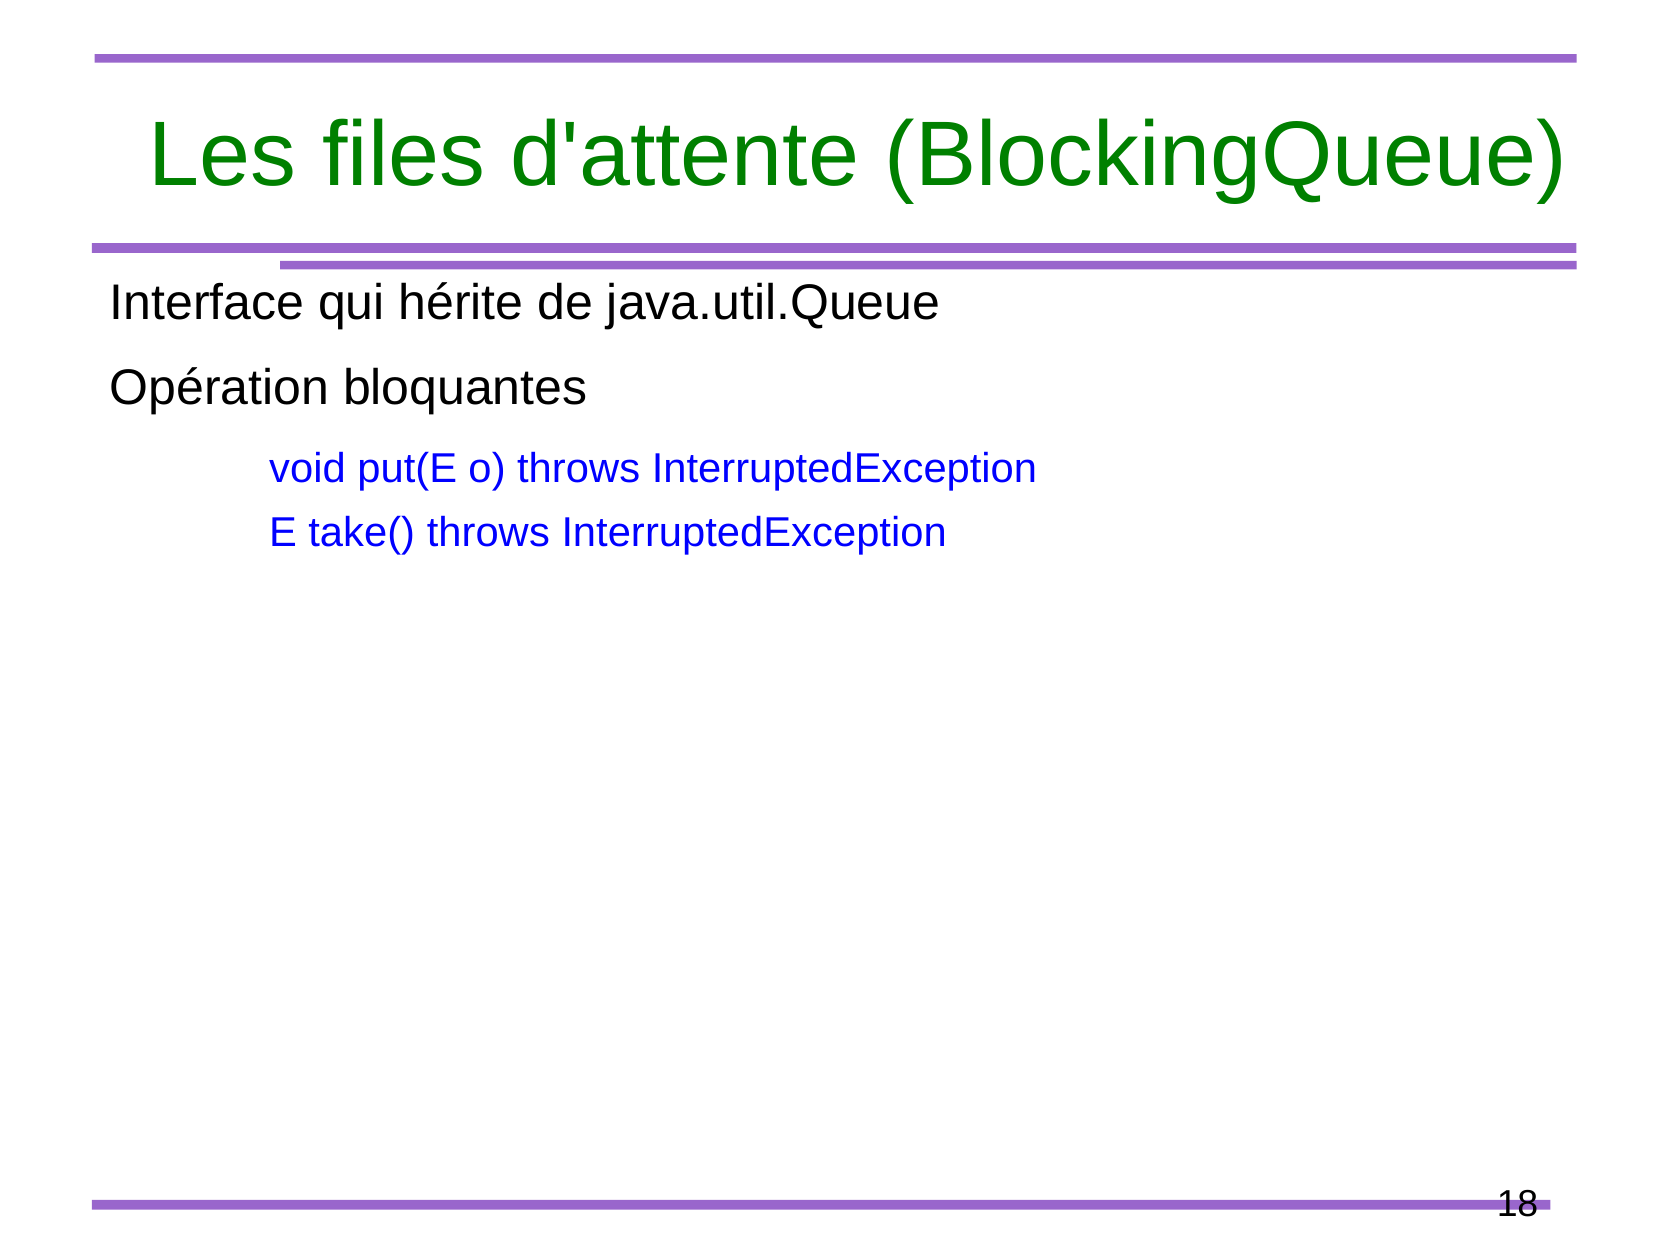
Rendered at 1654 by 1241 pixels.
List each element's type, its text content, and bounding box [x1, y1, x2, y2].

list Interface qui hérite de java.util.Queue Opération bloquantes void put(E o) throws InterruptedException E take() throws InterruptedException [92, 273, 1563, 1122]
title Les files d'attente (BlockingQueue) [84, 49, 1570, 257]
